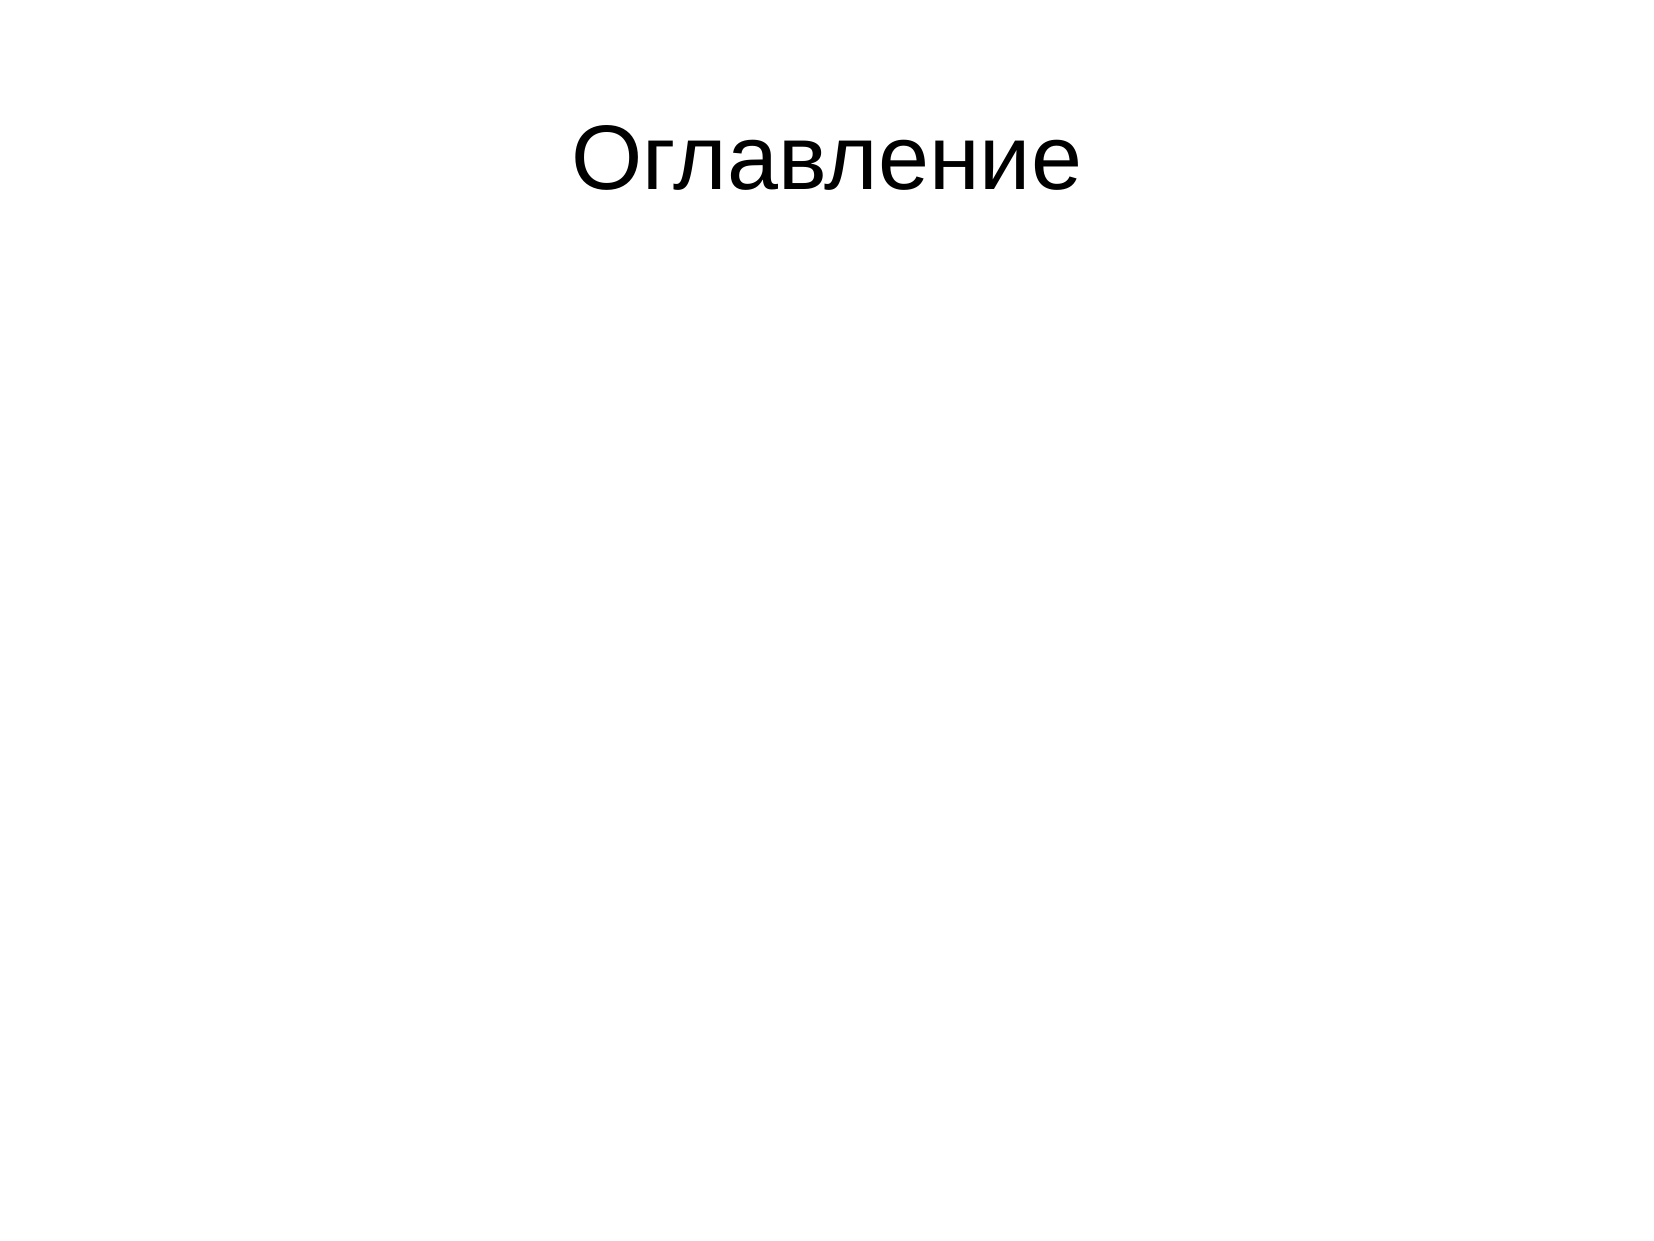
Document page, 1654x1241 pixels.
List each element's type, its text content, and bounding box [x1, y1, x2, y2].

title Оглавление [82, 49, 1571, 257]
